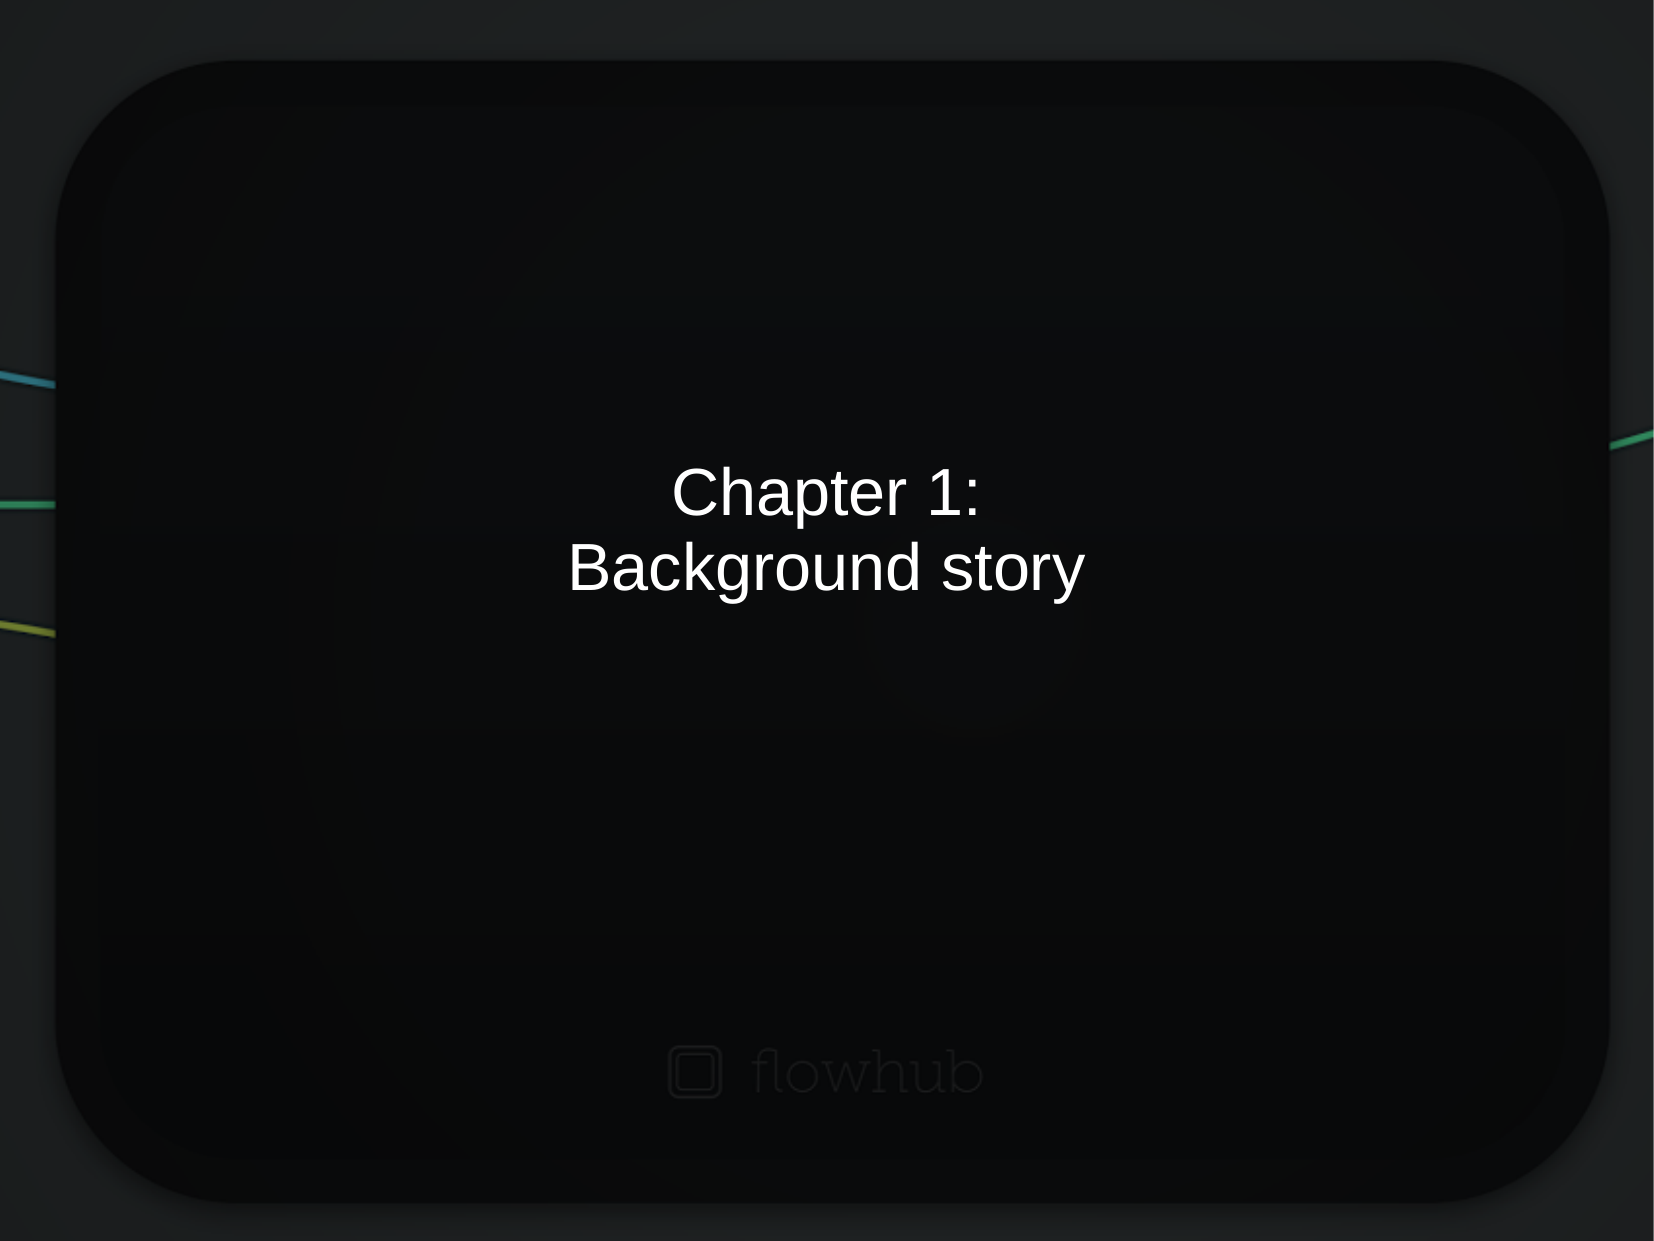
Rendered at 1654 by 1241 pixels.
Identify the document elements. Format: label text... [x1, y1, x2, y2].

subtitle Chapter 1: Background story [82, 49, 1571, 1010]
picture [0, 0, 1654, 1241]
